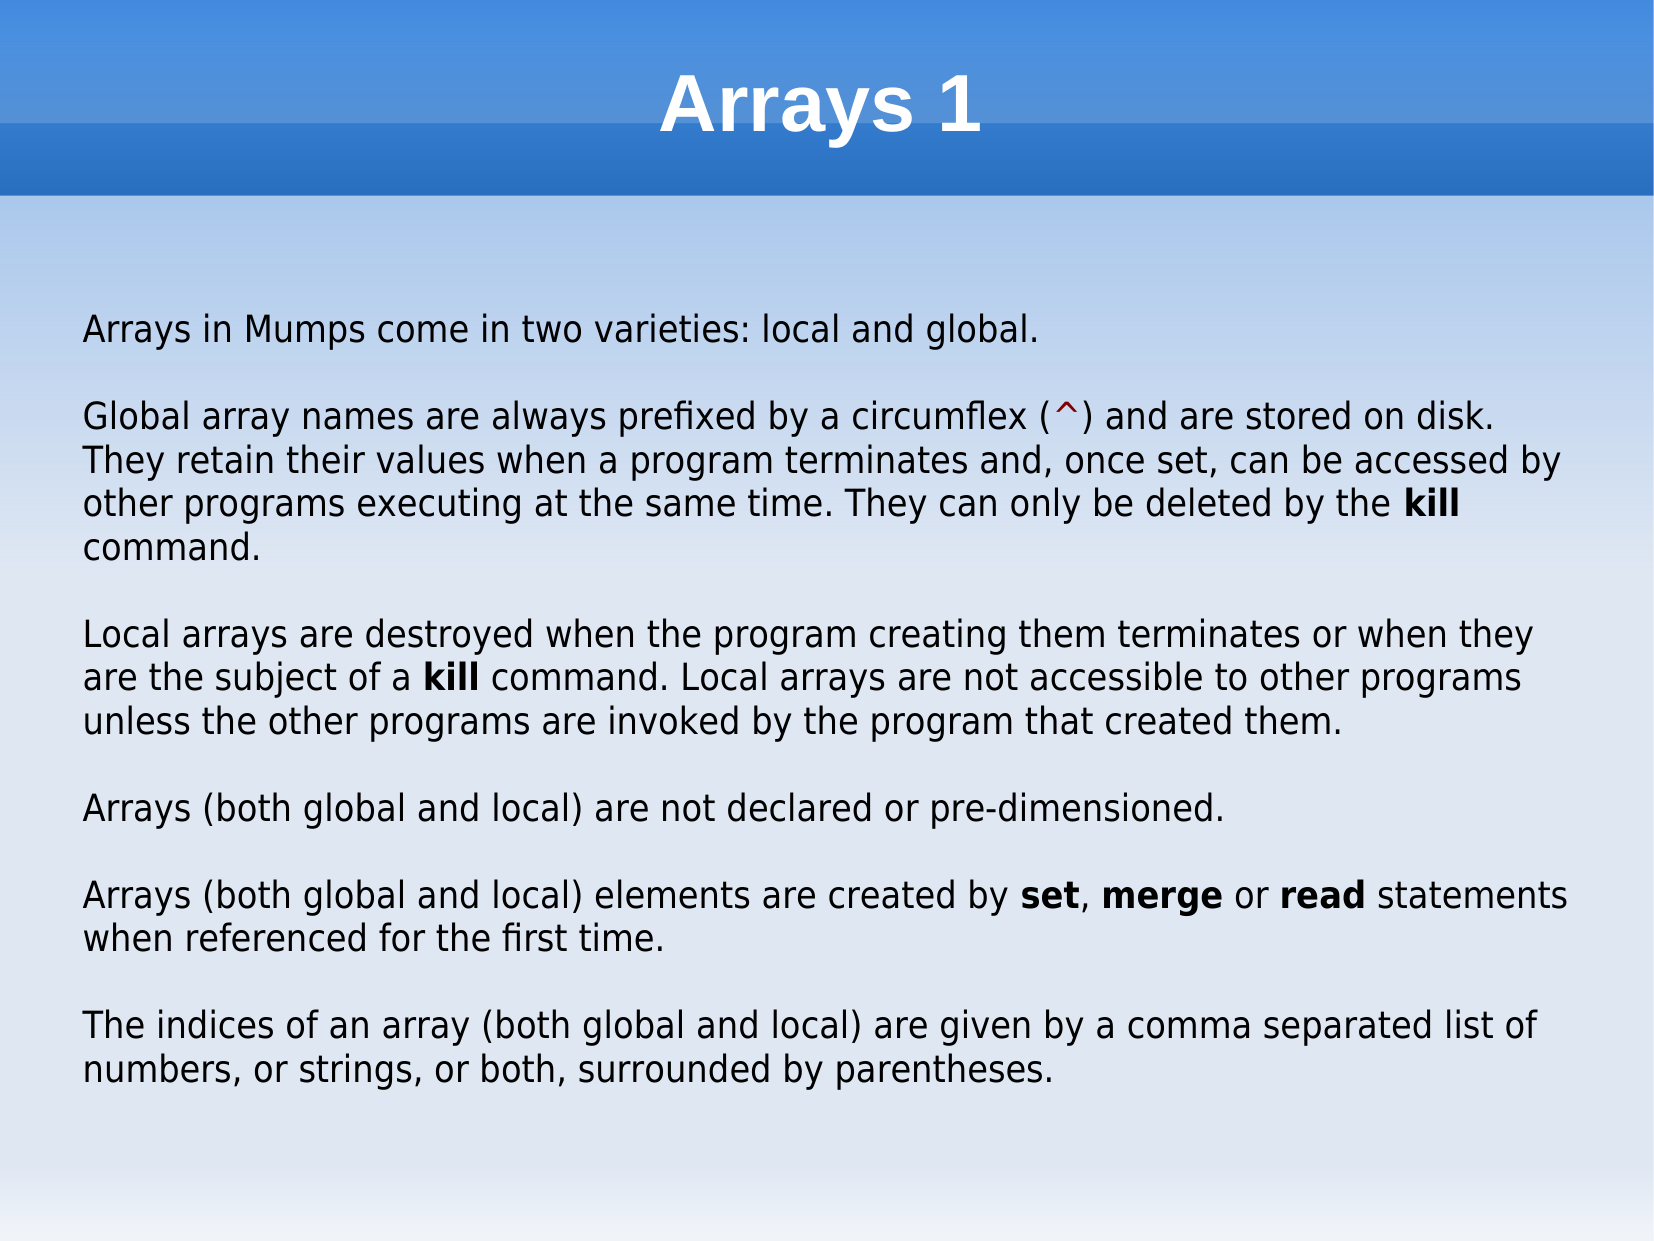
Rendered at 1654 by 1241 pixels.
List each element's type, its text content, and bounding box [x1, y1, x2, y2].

subtitle Arrays in Mumps come in two varieties: local and global. Global array names are always prefixed by a circumflex (^) and are stored on disk. They retain their values when a program terminates and, once set, can be accessed by other programs executing at the same time. They can only be deleted by the kill command. Local arrays are destroyed when the program creating them terminates or when they are the subject of a kill command. Local arrays are not accessible to other programs unless the other programs are invoked by the program that created them. Arrays (both global and local) are not declared or pre-dimensioned. Arrays (both global and local) elements are created by set, merge or read statements when referenced for the first time. The indices of an array (both global and local) are given by a comma separated list of numbers, or strings, or both, surrounded by parentheses. [82, 257, 1571, 1142]
picture [0, 0, 1654, 1241]
title Arrays 1 [76, 0, 1565, 208]
